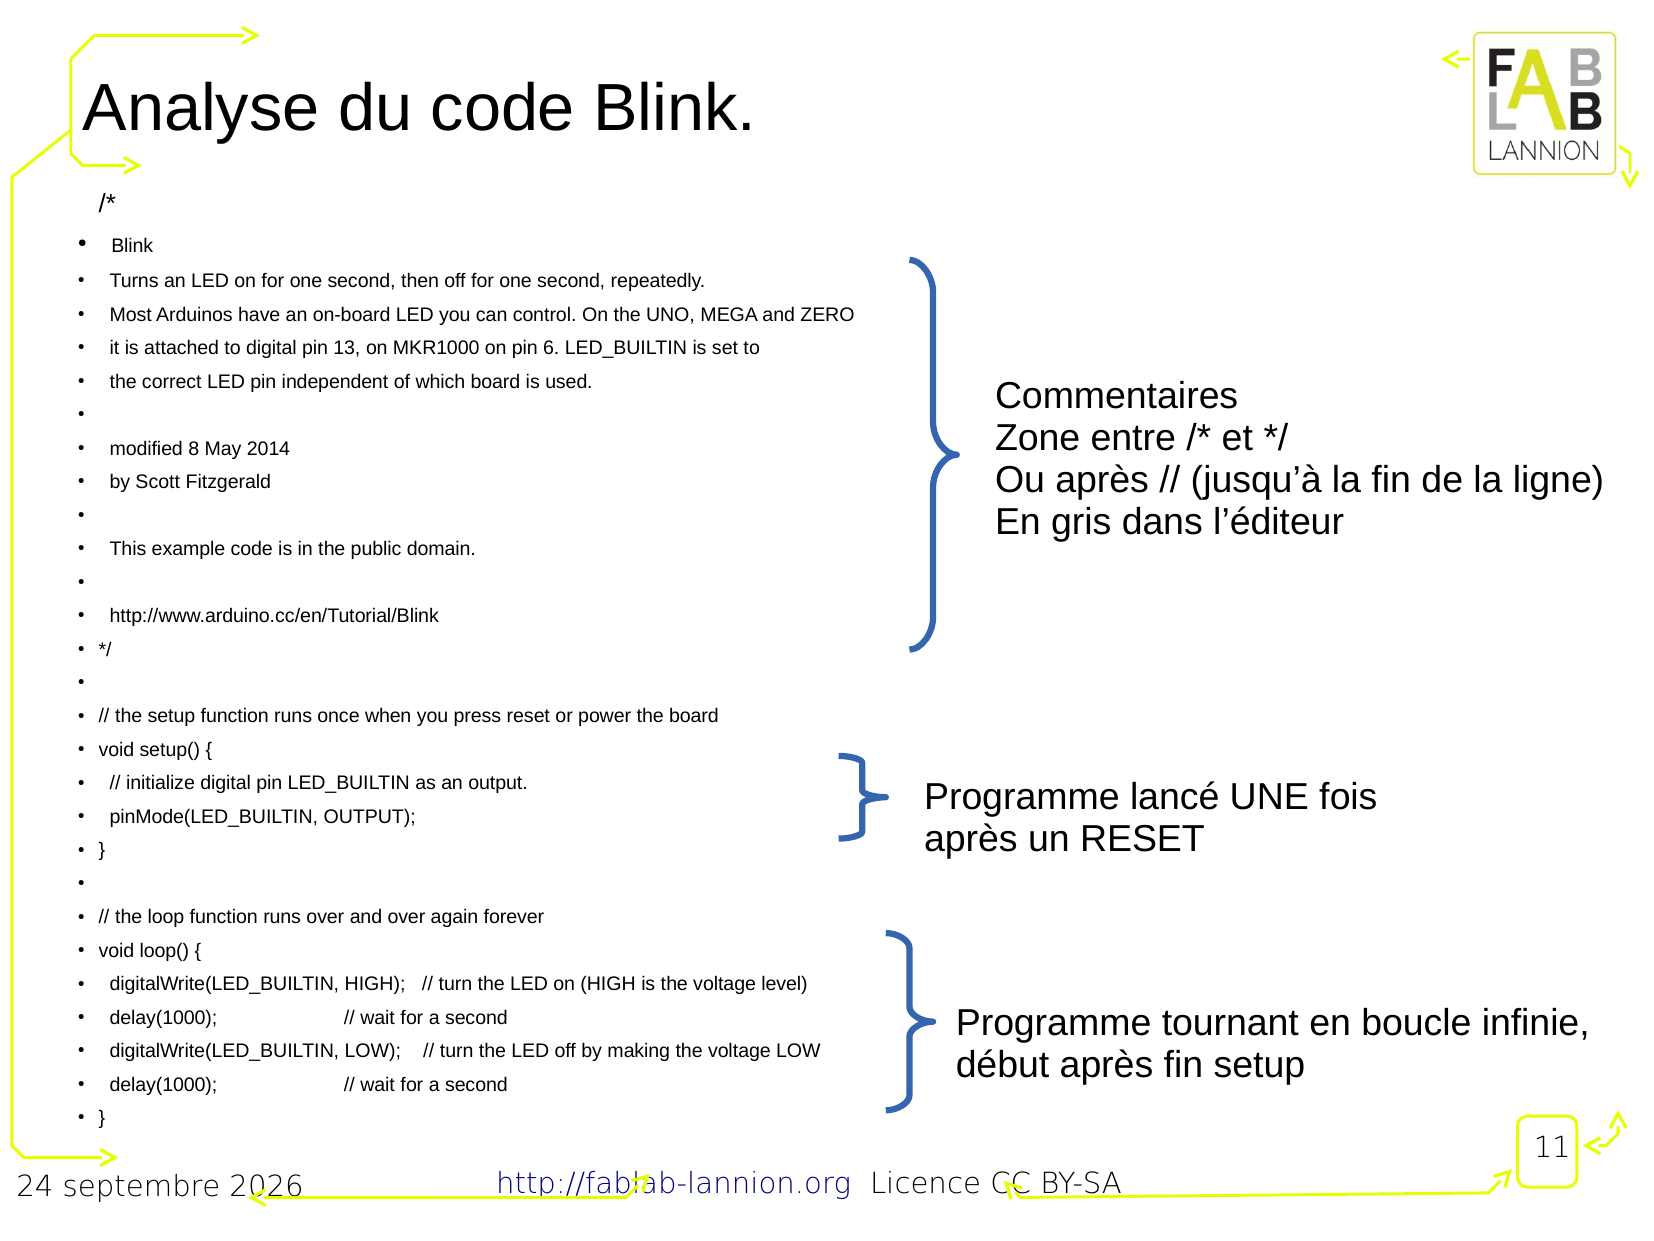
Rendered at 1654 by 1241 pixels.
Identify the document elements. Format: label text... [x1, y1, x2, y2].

list /* Blink Turns an LED on for one second, then off for one second, repeatedly. Most Arduinos have an on-board LED you can control. On the UNO, MEGA and ZERO it is attached to digital pin 13, on MKR1000 on pin 6. LED_BUILTIN is set to the correct LED pin independent of which board is used. modified 8 May 2014 by Scott Fitzgerald This example code is in the public domain. http://www.arduino.cc/en/Tutorial/Blink */ // the setup function runs once when you press reset or power the board void setup() { // initialize digital pin LED_BUILTIN as an output. pinMode(LED_BUILTIN, OUTPUT); } // the loop function runs over and over again forever void loop() { digitalWrite(LED_BUILTIN, HIGH); // turn the LED on (HIGH is the voltage level) delay(1000); // wait for a second digitalWrite(LED_BUILTIN, LOW); // turn the LED off by making the voltage LOW delay(1000); // wait for a second } [70, 188, 1560, 1134]
text_box Commentaires Zone entre /* et */ Ou après // (jusqu’à la fin de la ligne) En gris dans l’éditeur [980, 367, 1620, 550]
picture [1470, 29, 1619, 178]
title Analyse du code Blink. [82, 49, 1441, 166]
text_box Programme tournant en boucle infinie, début après fin setup [941, 994, 1606, 1094]
text_box Programme lancé UNE fois après un RESET [909, 767, 1526, 867]
